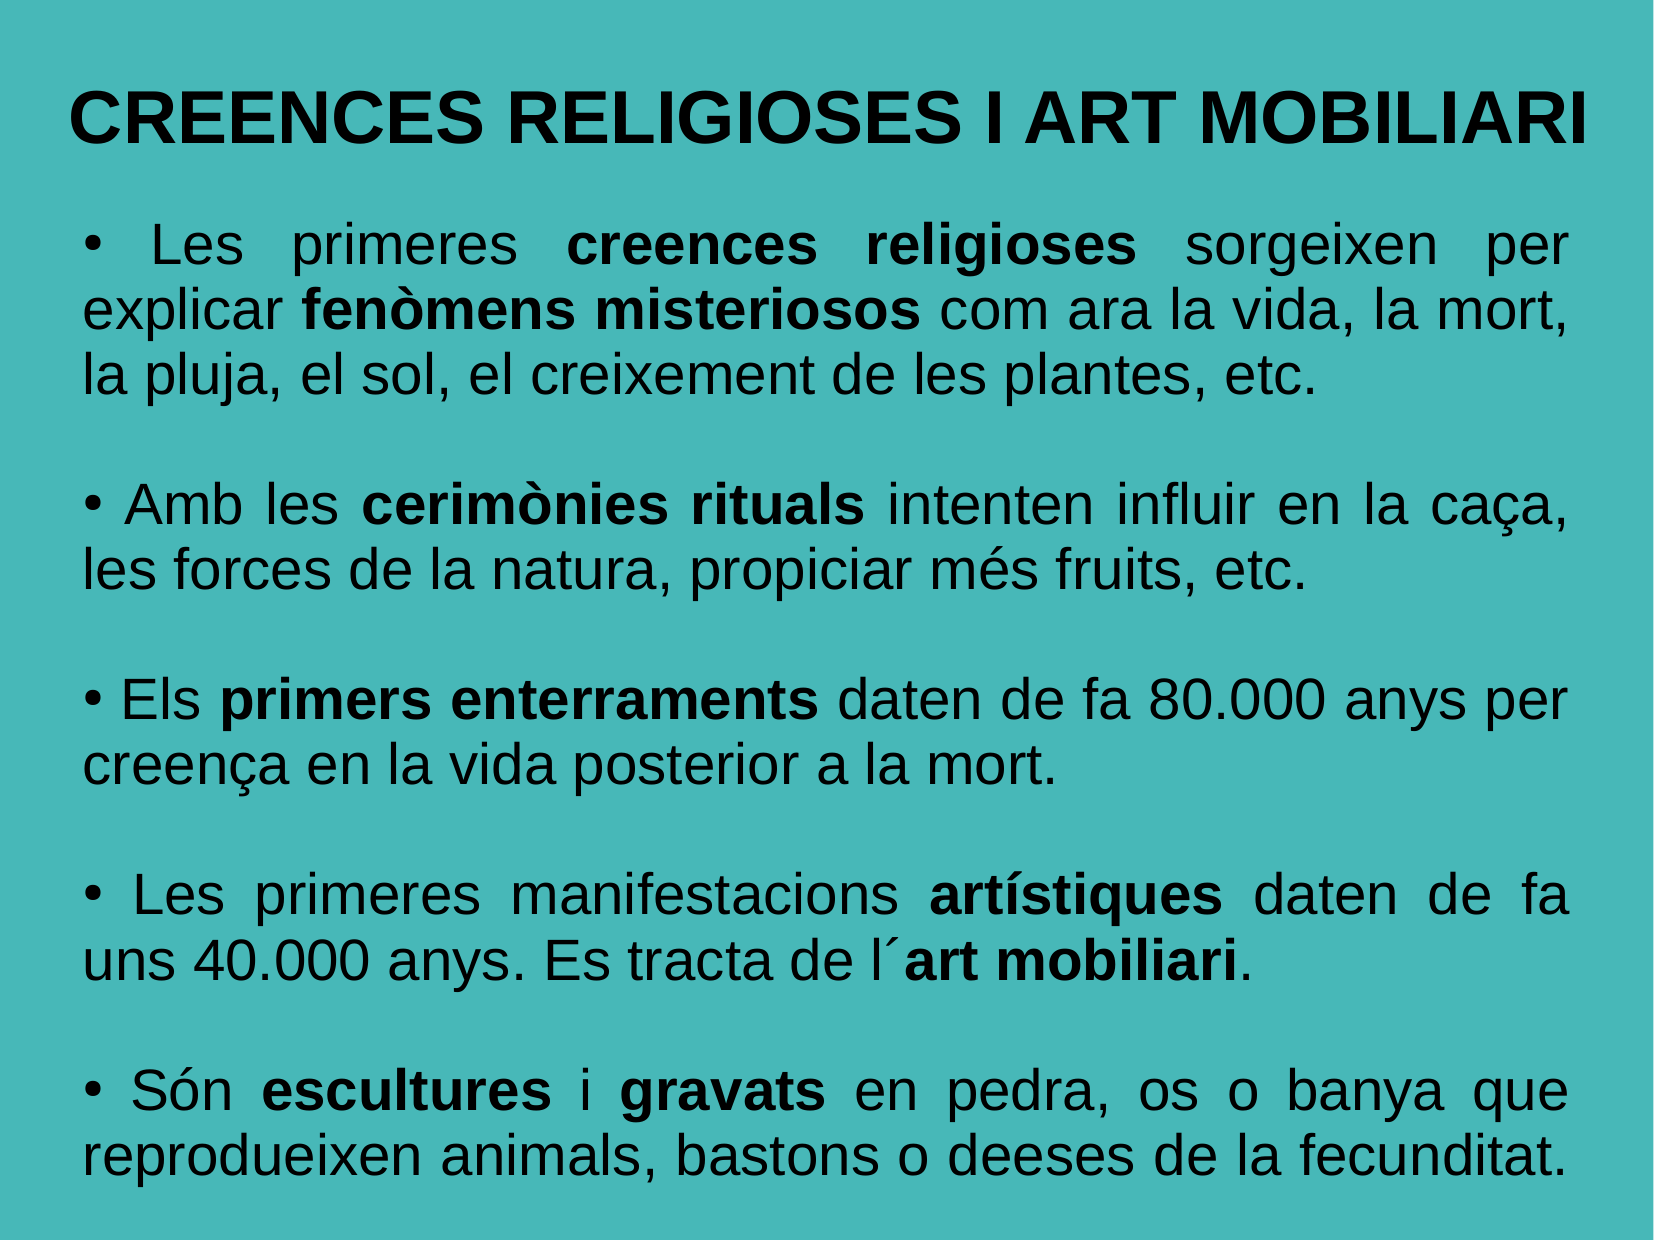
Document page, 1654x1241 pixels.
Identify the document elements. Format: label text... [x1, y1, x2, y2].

subtitle Les primeres creences religioses sorgeixen per explicar fenòmens misteriosos com ara la vida, la mort, la pluja, el sol, el creixement de les plantes, etc. Amb les cerimònies rituals intenten influir en la caça, les forces de la natura, propiciar més fruits, etc. Els primers enterraments daten de fa 80.000 anys per creença en la vida posterior a la mort. Les primeres manifestacions artístiques daten de fa uns 40.000 anys. Es tracta de l´art mobiliari. Són escultures i gravats en pedra, os o banya que reprodueixen animals, bastons o deeses de la fecunditat. [82, 207, 1571, 1192]
title CREENCES RELIGIOSES I ART MOBILIARI [47, 21, 1613, 214]
